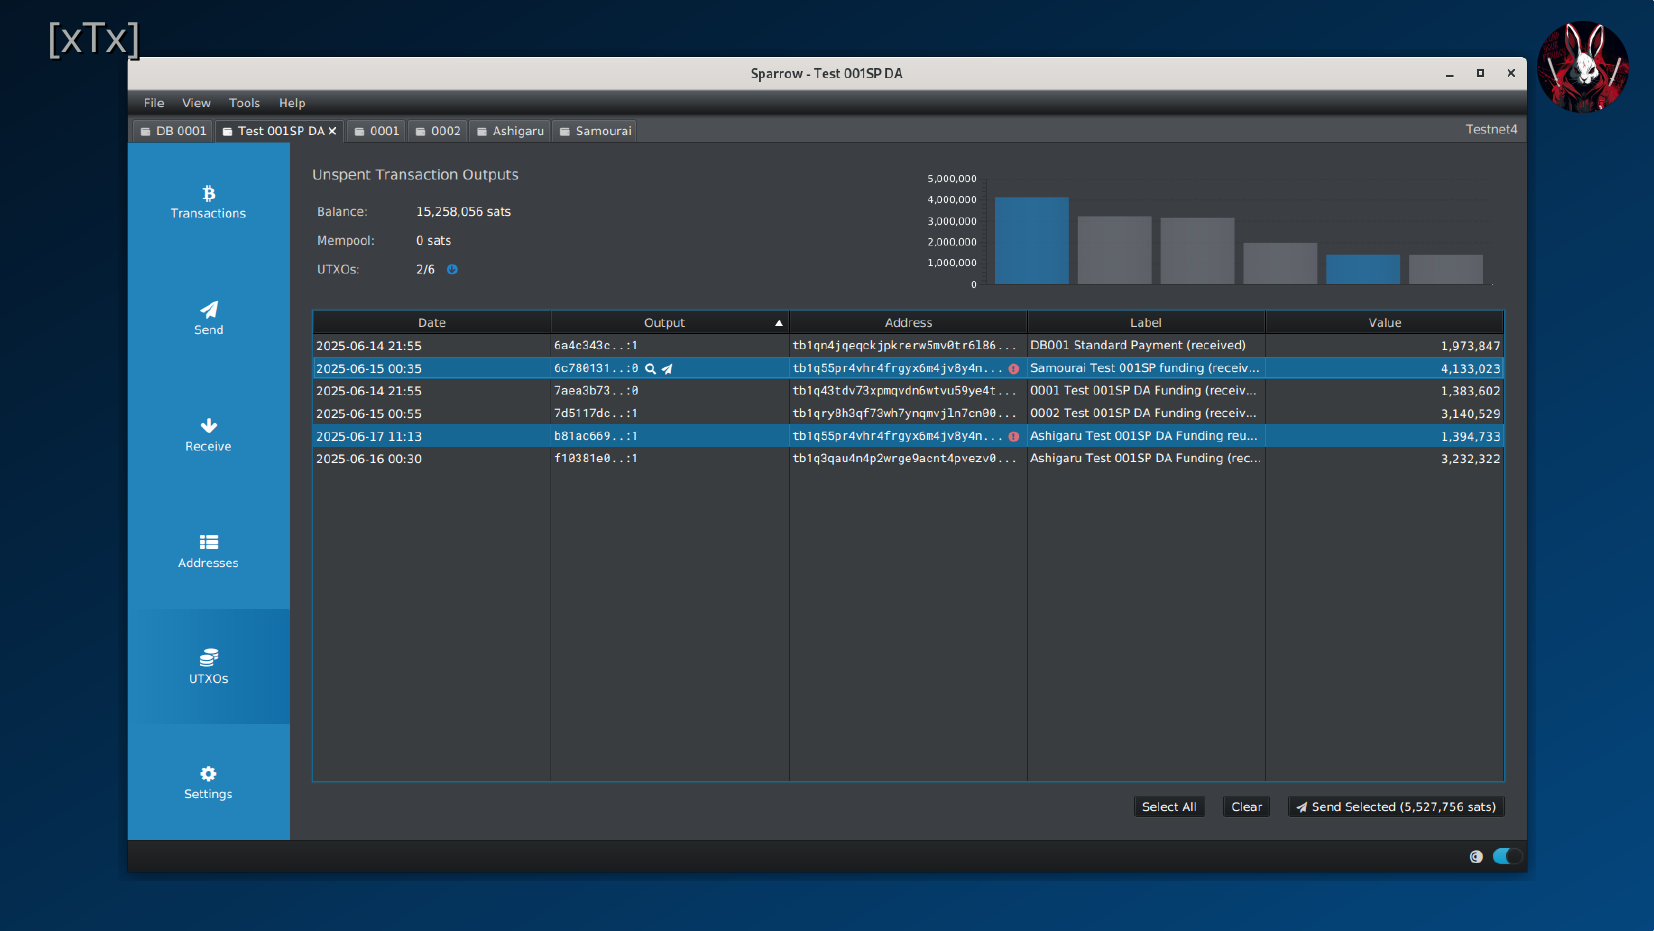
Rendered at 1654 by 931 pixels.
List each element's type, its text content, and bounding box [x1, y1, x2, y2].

picture [118, 49, 1536, 881]
text_box [xTx] [0, 0, 188, 76]
picture [1537, 21, 1629, 113]
